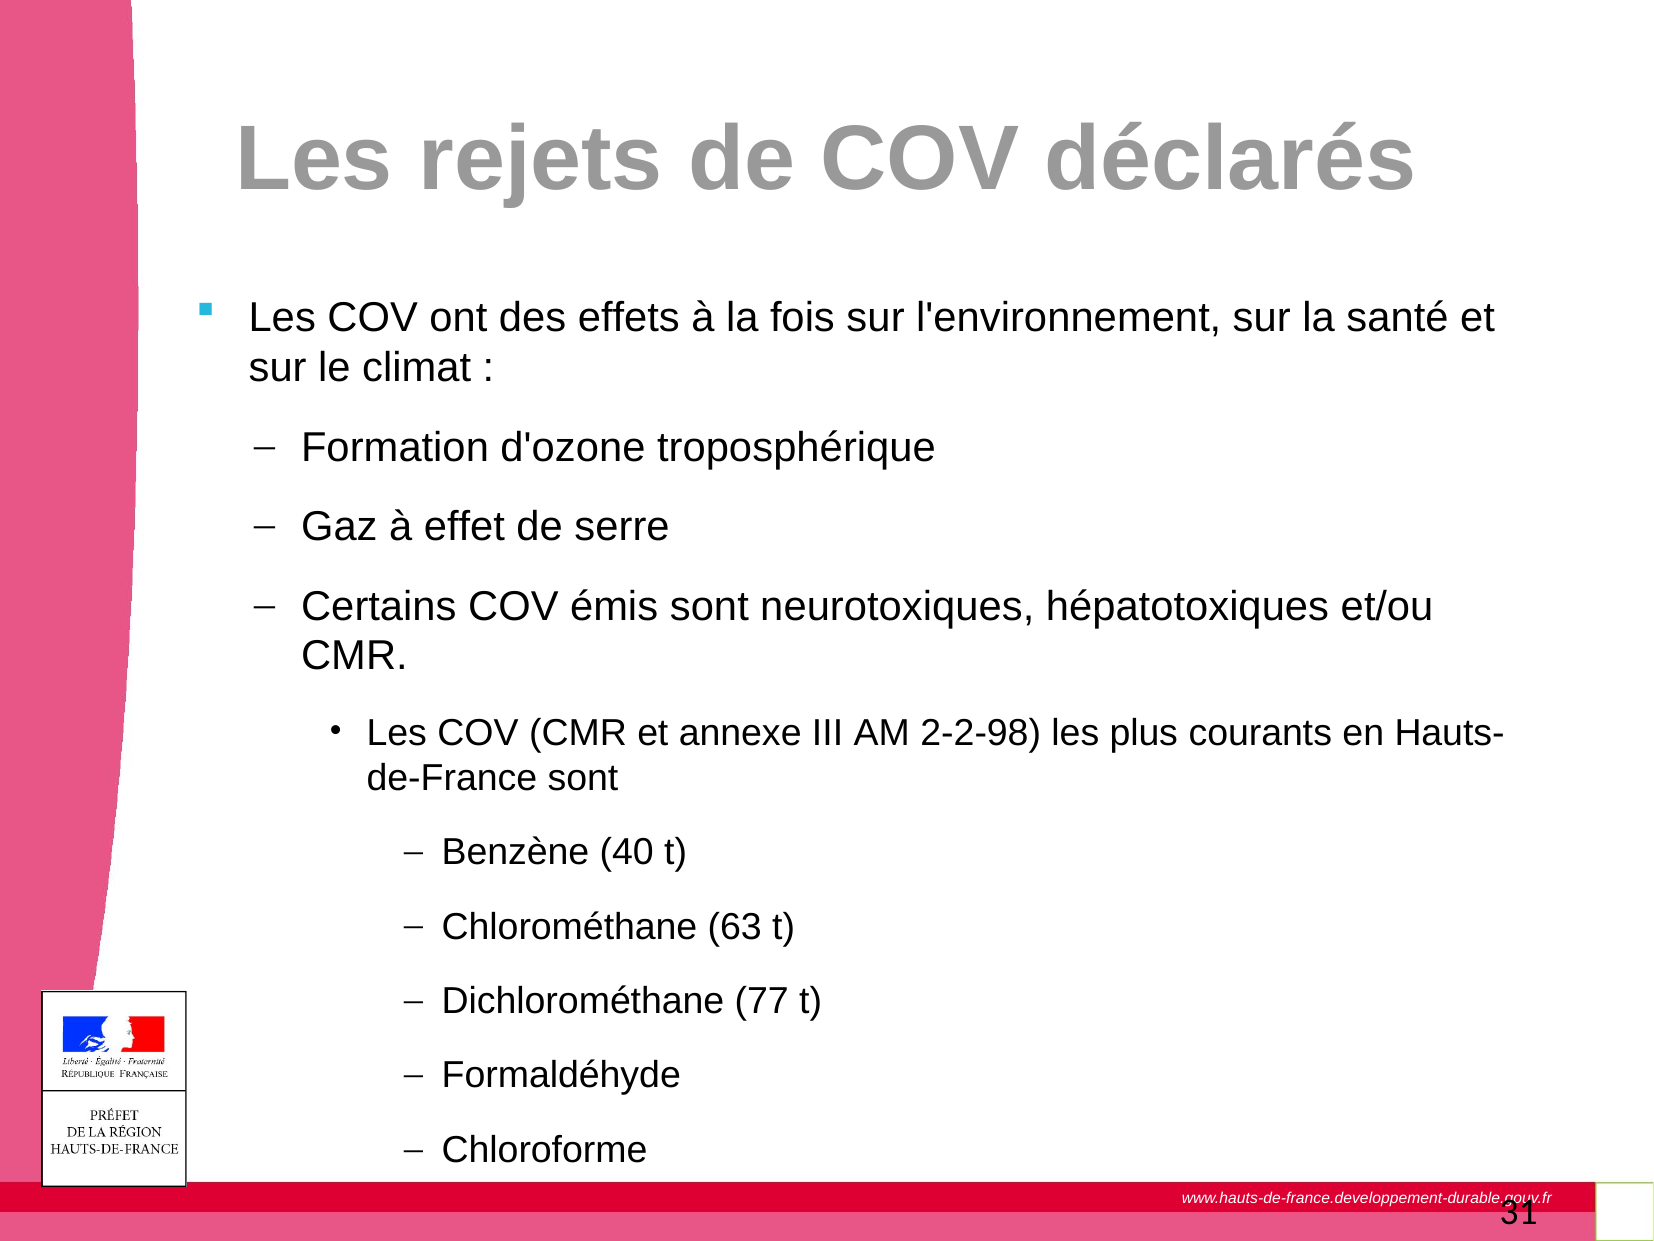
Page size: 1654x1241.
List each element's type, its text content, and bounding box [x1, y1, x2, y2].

text_box <numéro> [1499, 1186, 1631, 1241]
text_box Les rejets de COV déclarés [82, 41, 1571, 265]
picture [0, 0, 1654, 1241]
text_box Les COV ont des effets à la fois sur l'environnement, sur la santé et sur le climat : Formation d'ozone troposphérique Gaz à effet de serre Certains COV émis sont neurotoxiques, hépatotoxiques et/ou CMR. Les COV (CMR et annexe III AM 2-2-98) les plus courants en Hauts-de-France sont Benzène (40 t) Chlorométhane (63 t) Dichlorométhane (77 t) Formaldéhyde Chloroforme [179, 290, 1509, 1070]
